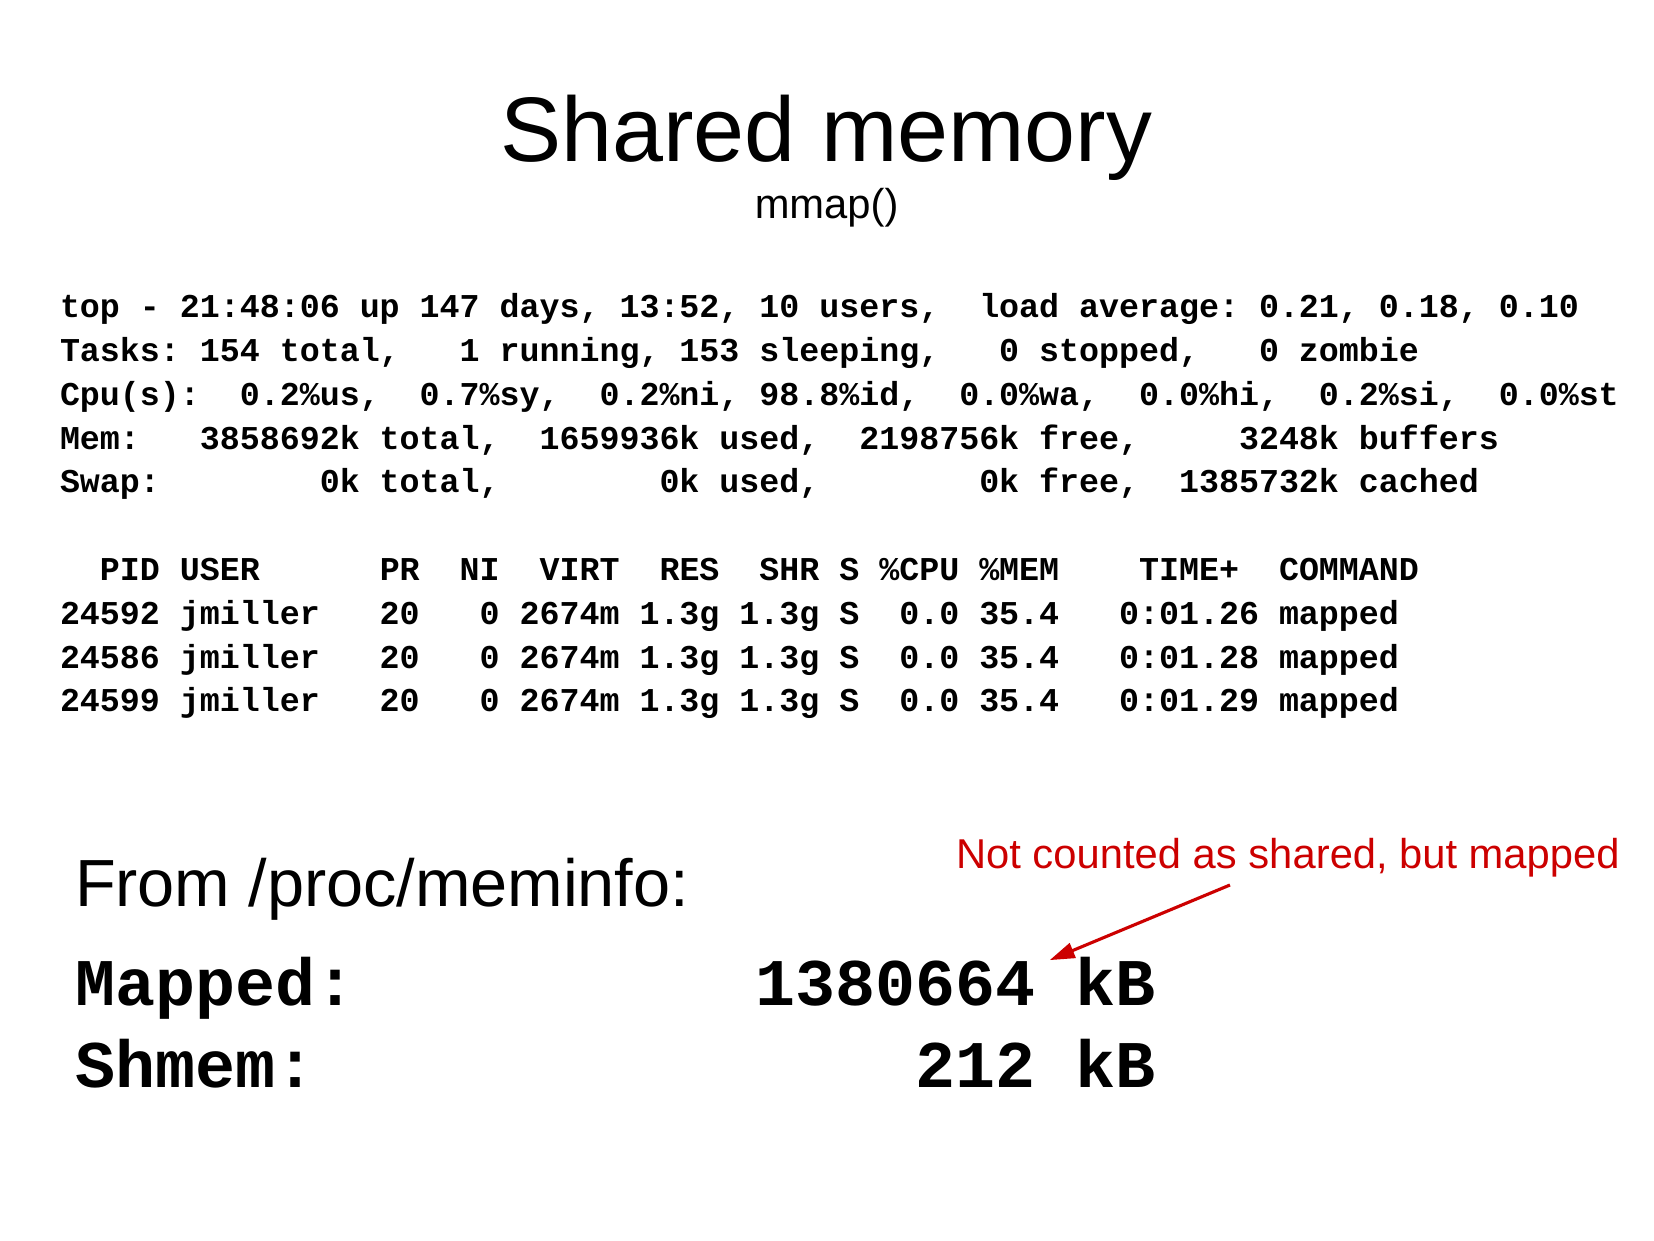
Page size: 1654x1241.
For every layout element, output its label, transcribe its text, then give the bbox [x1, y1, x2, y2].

text_box Not counted as shared, but mapped [941, 823, 1636, 886]
list top - 21:48:06 up 147 days, 13:52, 10 users, load average: 0.21, 0.18, 0.10 Tasks: 154 total, 1 running, 153 sleeping, 0 stopped, 0 zombie Cpu(s): 0.2%us, 0.7%sy, 0.2%ni, 98.8%id, 0.0%wa, 0.0%hi, 0.2%si, 0.0%st Mem: 3858692k total, 1659936k used, 2198756k free, 3248k buffers Swap: 0k total, 0k used, 0k free, 1385732k cached PID USER PR NI VIRT RES SHR S %CPU %MEM TIME+ COMMAND 24592 jmiller 20 0 2674m 1.3g 1.3g S 0.0 35.4 0:01.26 mapped 24586 jmiller 20 0 2674m 1.3g 1.3g S 0.0 35.4 0:01.28 mapped 24599 jmiller 20 0 2674m 1.3g 1.3g S 0.0 35.4 0:01.29 mapped [60, 290, 1636, 720]
title Shared memory mmap() [82, 49, 1571, 257]
list From /proc/meminfo: Mapped: 1380664 kB Shmem: 212 kB [75, 846, 1564, 1237]
